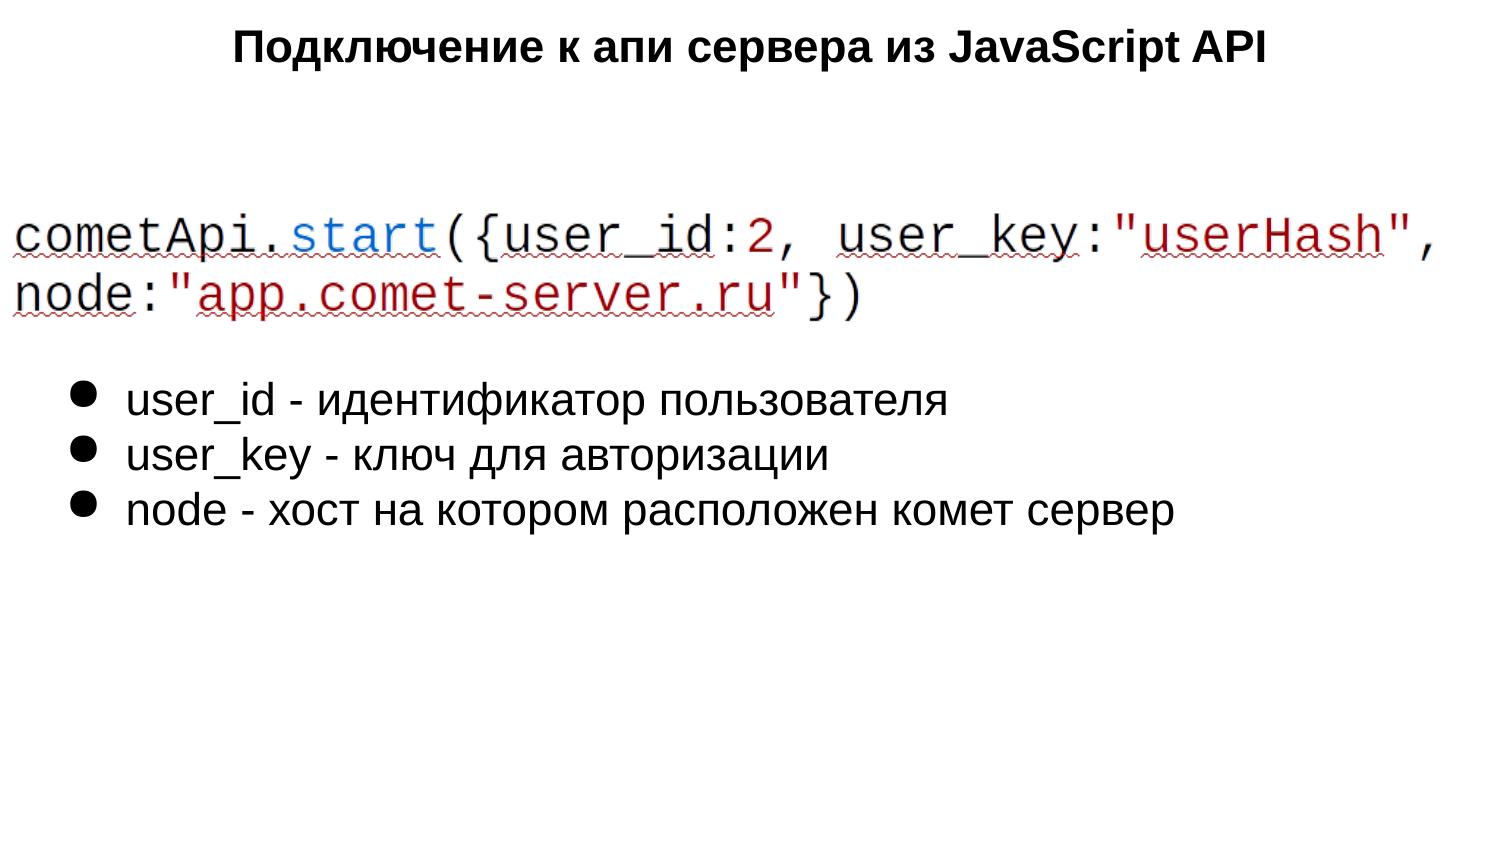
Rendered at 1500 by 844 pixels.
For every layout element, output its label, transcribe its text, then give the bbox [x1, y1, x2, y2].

picture [0, 202, 1500, 333]
text_box Подключение к апи сервера из JavaScript API [0, 1, 1500, 116]
text_box user_id - идентификатор пользователя user_key - ключ для авторизации node - хост на котором расположен комет сервер [35, 354, 1420, 783]
